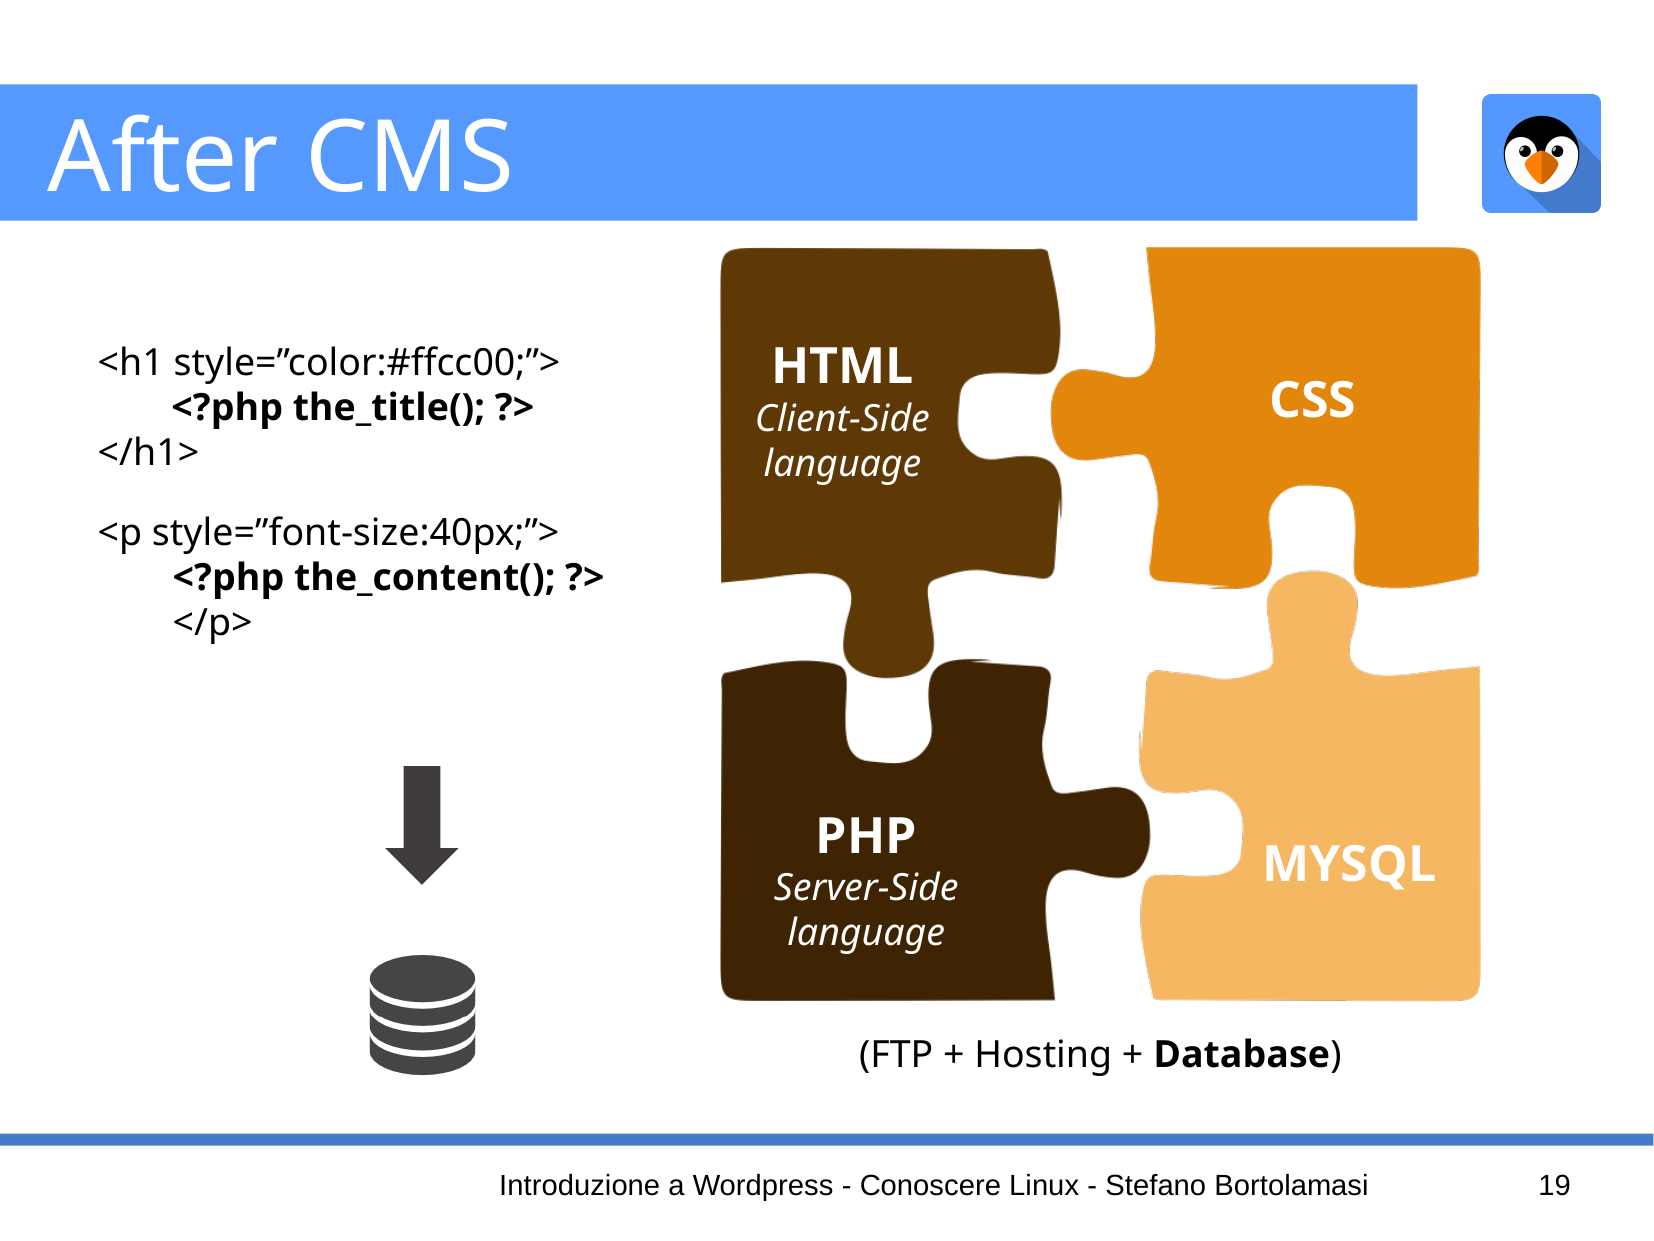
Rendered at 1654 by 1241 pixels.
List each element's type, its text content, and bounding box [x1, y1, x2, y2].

picture [844, 937, 853, 943]
picture [1482, 94, 1601, 213]
picture [866, 937, 875, 943]
text_box PHP Server-Side language [720, 820, 1013, 937]
picture [864, 467, 874, 474]
picture [843, 467, 853, 474]
title After CMS [0, 91, 1418, 214]
text_box MYSQL [1218, 803, 1481, 920]
text_box HTML Client-Side language [696, 350, 989, 467]
text_box (FTP + Hosting + Database) [819, 1014, 1382, 1132]
picture [909, 937, 918, 943]
picture [888, 937, 897, 943]
picture [359, 954, 485, 1080]
picture [720, 247, 1481, 1002]
picture [778, 467, 788, 474]
text_box [385, 766, 459, 885]
text_box CSS [1173, 339, 1453, 457]
picture [885, 467, 895, 474]
text_box <h1 style=”color:#ffcc00;”> <?php the_title(); ?> </h1> <p style=”font-size:40px;”> <?php the_content(); ?> </p> [82, 323, 646, 690]
picture [821, 467, 831, 474]
picture [801, 937, 810, 943]
